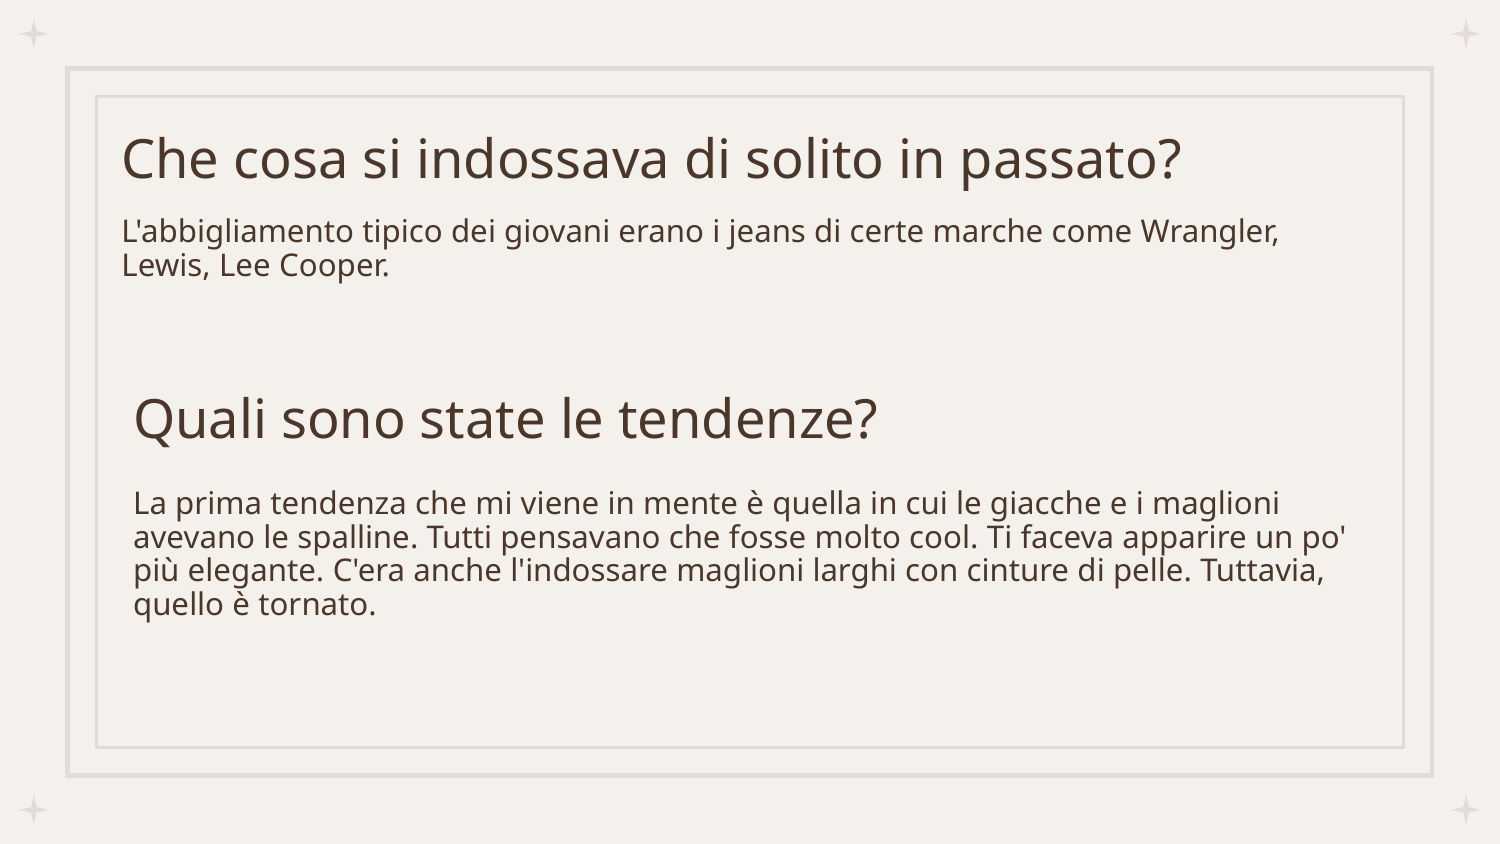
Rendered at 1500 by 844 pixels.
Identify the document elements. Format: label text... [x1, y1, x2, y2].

list L'abbigliamento tipico dei giovani erano i jeans di certe marche come Wrangler, Lewis, Lee Cooper. [106, 200, 1371, 308]
title Quali sono state le tendenze? [118, 372, 1382, 461]
list La prima tendenza che mi viene in mente è quella in cui le giacche e i maglioni avevano le spalline. Tutti pensavano che fosse molto cool. Ti faceva apparire un po' più elegante. C'era anche l'indossare maglioni larghi con cinture di pelle. Tuttavia, quello è tornato. [118, 472, 1382, 579]
title Che cosa si indossava di solito in passato? [106, 112, 1371, 200]
